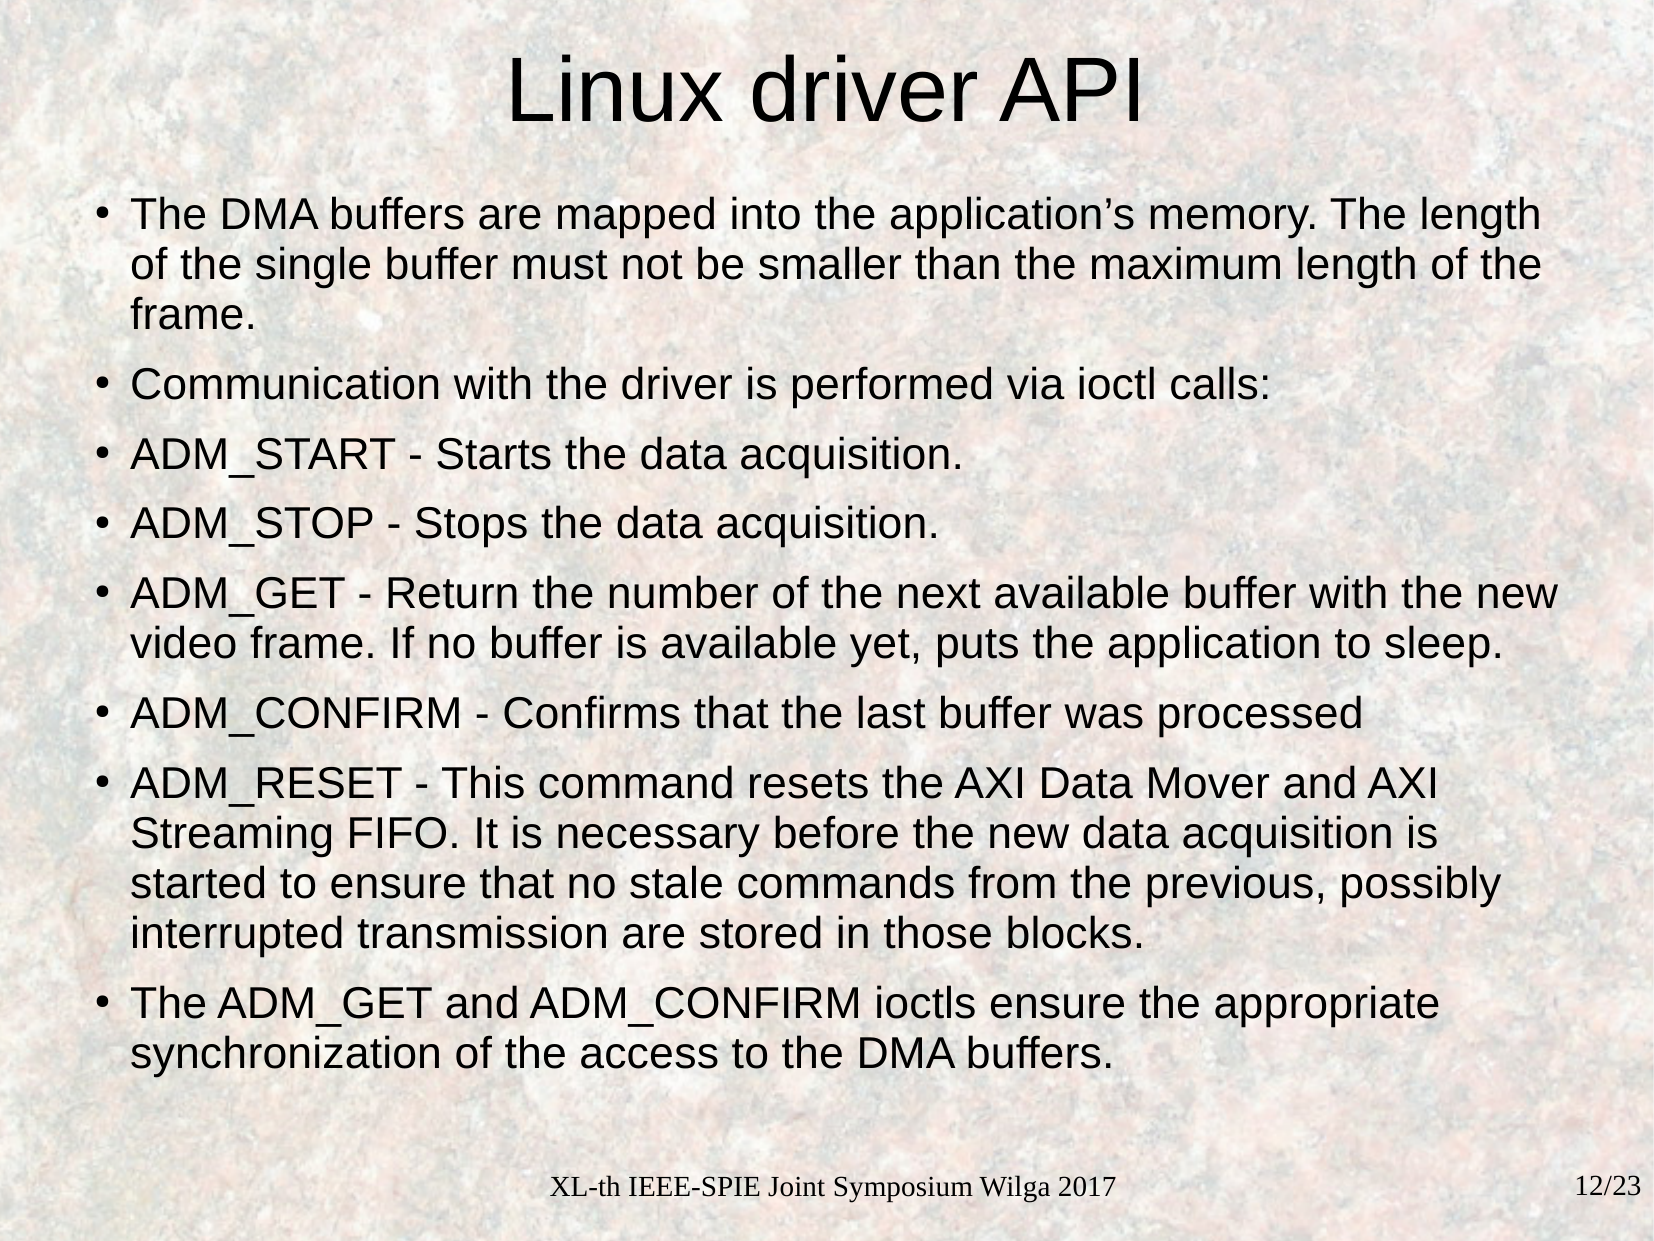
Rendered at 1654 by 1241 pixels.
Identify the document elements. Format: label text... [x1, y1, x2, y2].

picture [0, 0, 1654, 1241]
list The DMA buffers are mapped into the application’s memory. The length of the single buffer must not be smaller than the maximum length of the frame. Communication with the driver is performed via ioctl calls: ADM_START - Starts the data acquisition. ADM_STOP - Stops the data acquisition. ADM_GET - Return the number of the next available buffer with the new video frame. If no buffer is available yet, puts the application to sleep. ADM_CONFIRM - Confirms that the last buffer was processed ADM_RESET - This command resets the AXI Data Mover and AXI Streaming FIFO. It is necessary before the new data acquisition is started to ensure that no stale commands from the previous, possibly interrupted transmission are stored in those blocks. The ADM_GET and ADM_CONFIRM ioctls ensure the appropriate synchronization of the access to the DMA buffers. [82, 188, 1571, 1134]
title Linux driver API [82, 38, 1571, 141]
